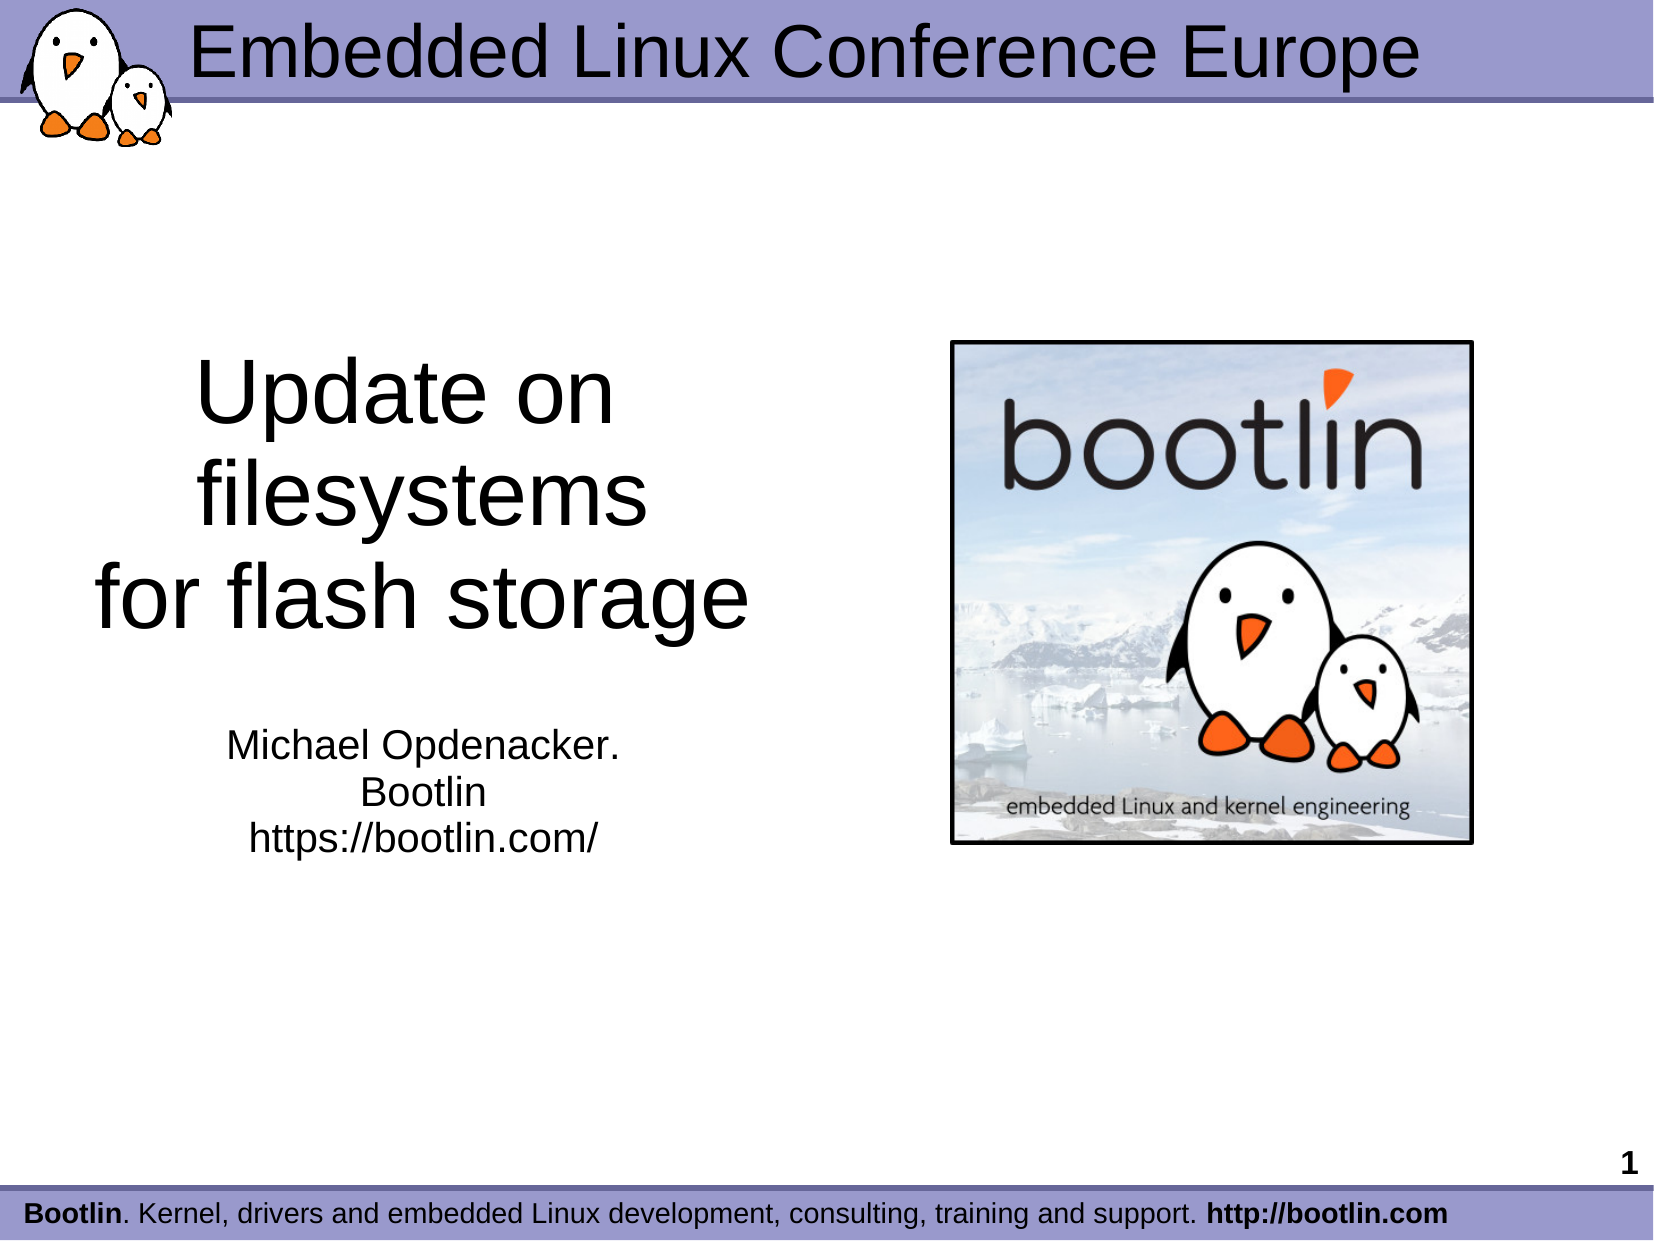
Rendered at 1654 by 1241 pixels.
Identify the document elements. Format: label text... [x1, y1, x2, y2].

picture [950, 340, 1474, 845]
subtitle Update on filesystems for flash storage Michael Opdenacker. Bootlin https://bootlin.com/ [12, 243, 764, 959]
picture [20, 8, 172, 147]
title Embedded Linux Conference Europe [60, 4, 1551, 98]
